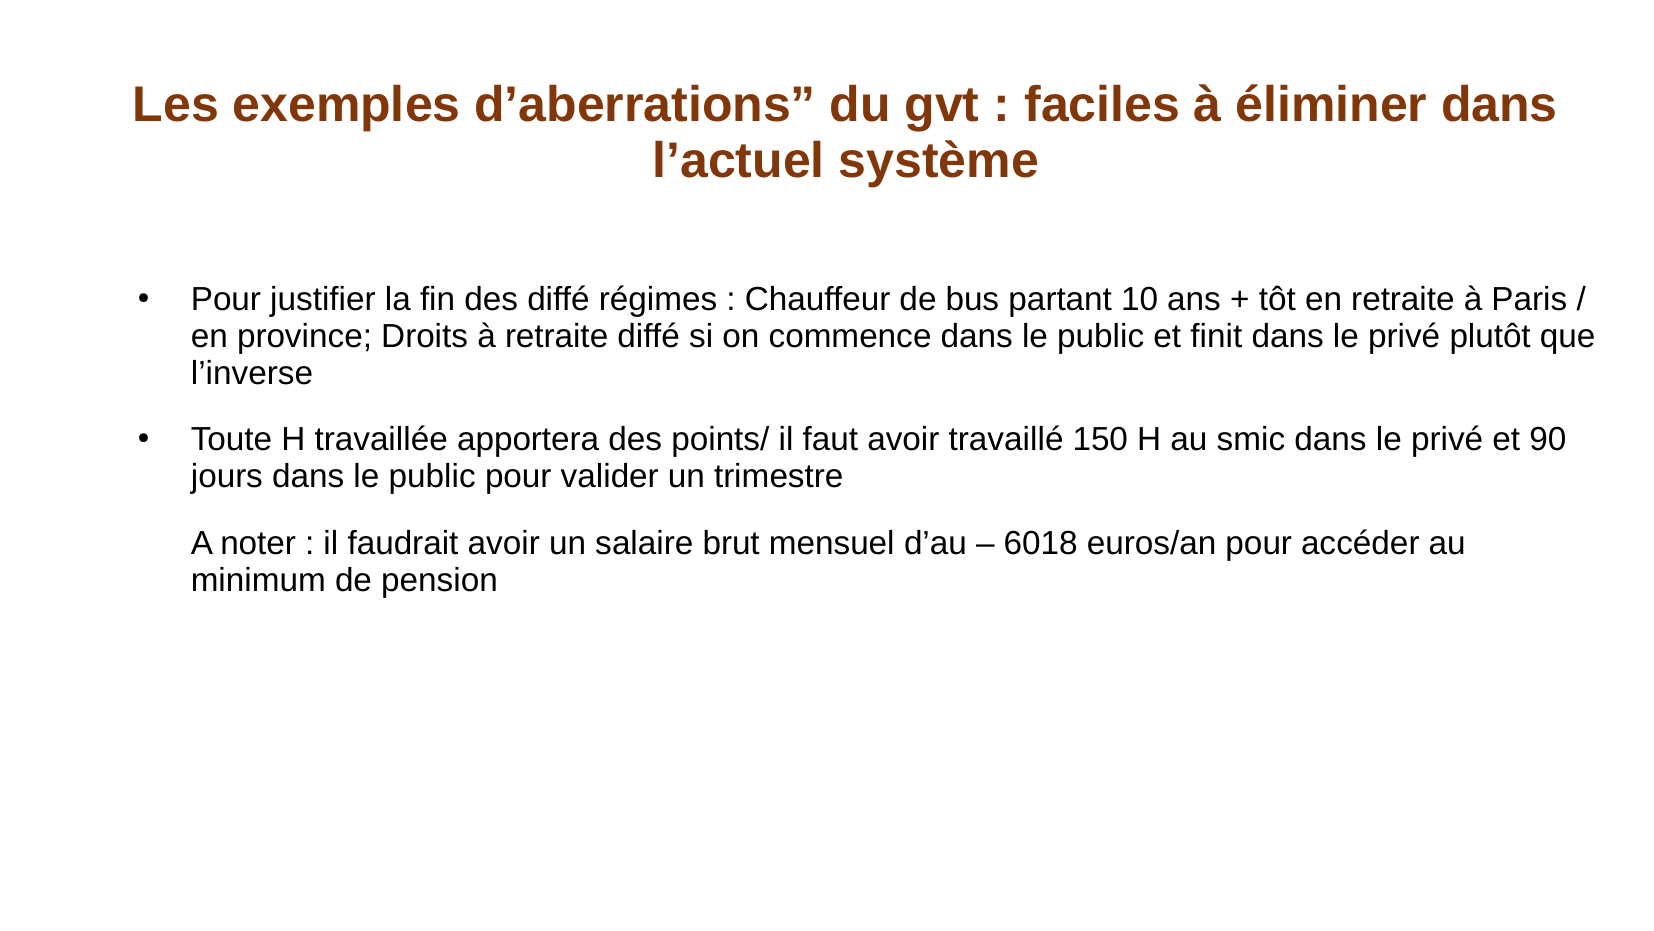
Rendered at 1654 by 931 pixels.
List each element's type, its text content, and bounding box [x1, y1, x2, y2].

list Pour justifier la fin des diffé régimes : Chauffeur de bus partant 10 ans + tôt en retraite à Paris / en province; Droits à retraite diffé si on commence dans le public et finit dans le privé plutôt que l’inverse Toute H travaillée apportera des points/ il faut avoir travaillé 150 H au smic dans le privé et 90 jours dans le public pour valider un trimestre A noter : il faudrait avoir un salaire brut mensuel d’au – 6018 euros/an pour accéder au minimum de pension [120, 195, 1606, 766]
title Les exemples d’aberrations” du gvt : faciles à éliminer dans l’actuel système [101, 54, 1591, 211]
